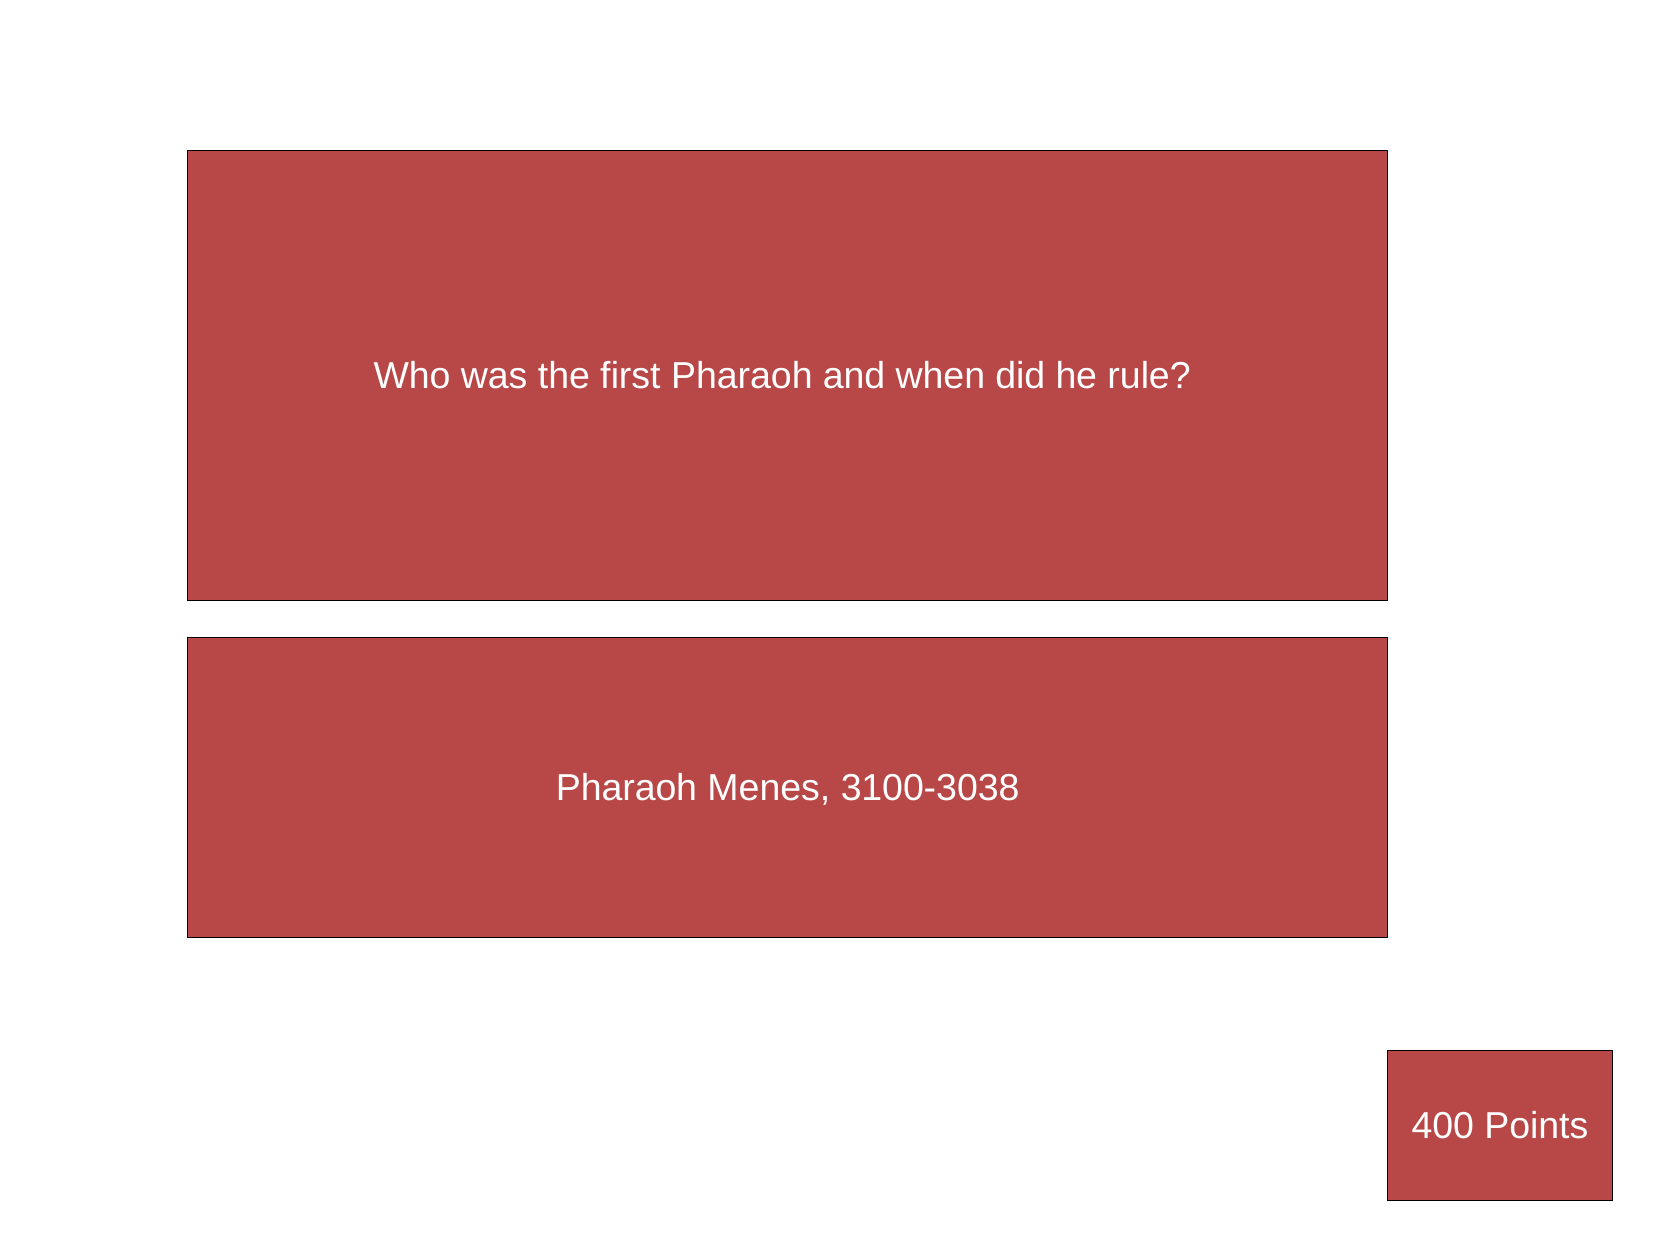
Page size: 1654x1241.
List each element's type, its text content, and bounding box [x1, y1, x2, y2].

text_box 400 Points [1387, 1050, 1613, 1201]
text_box Who was the first Pharaoh and when did he rule? [187, 150, 1388, 601]
text_box Pharaoh Menes, 3100-3038 [187, 637, 1388, 938]
